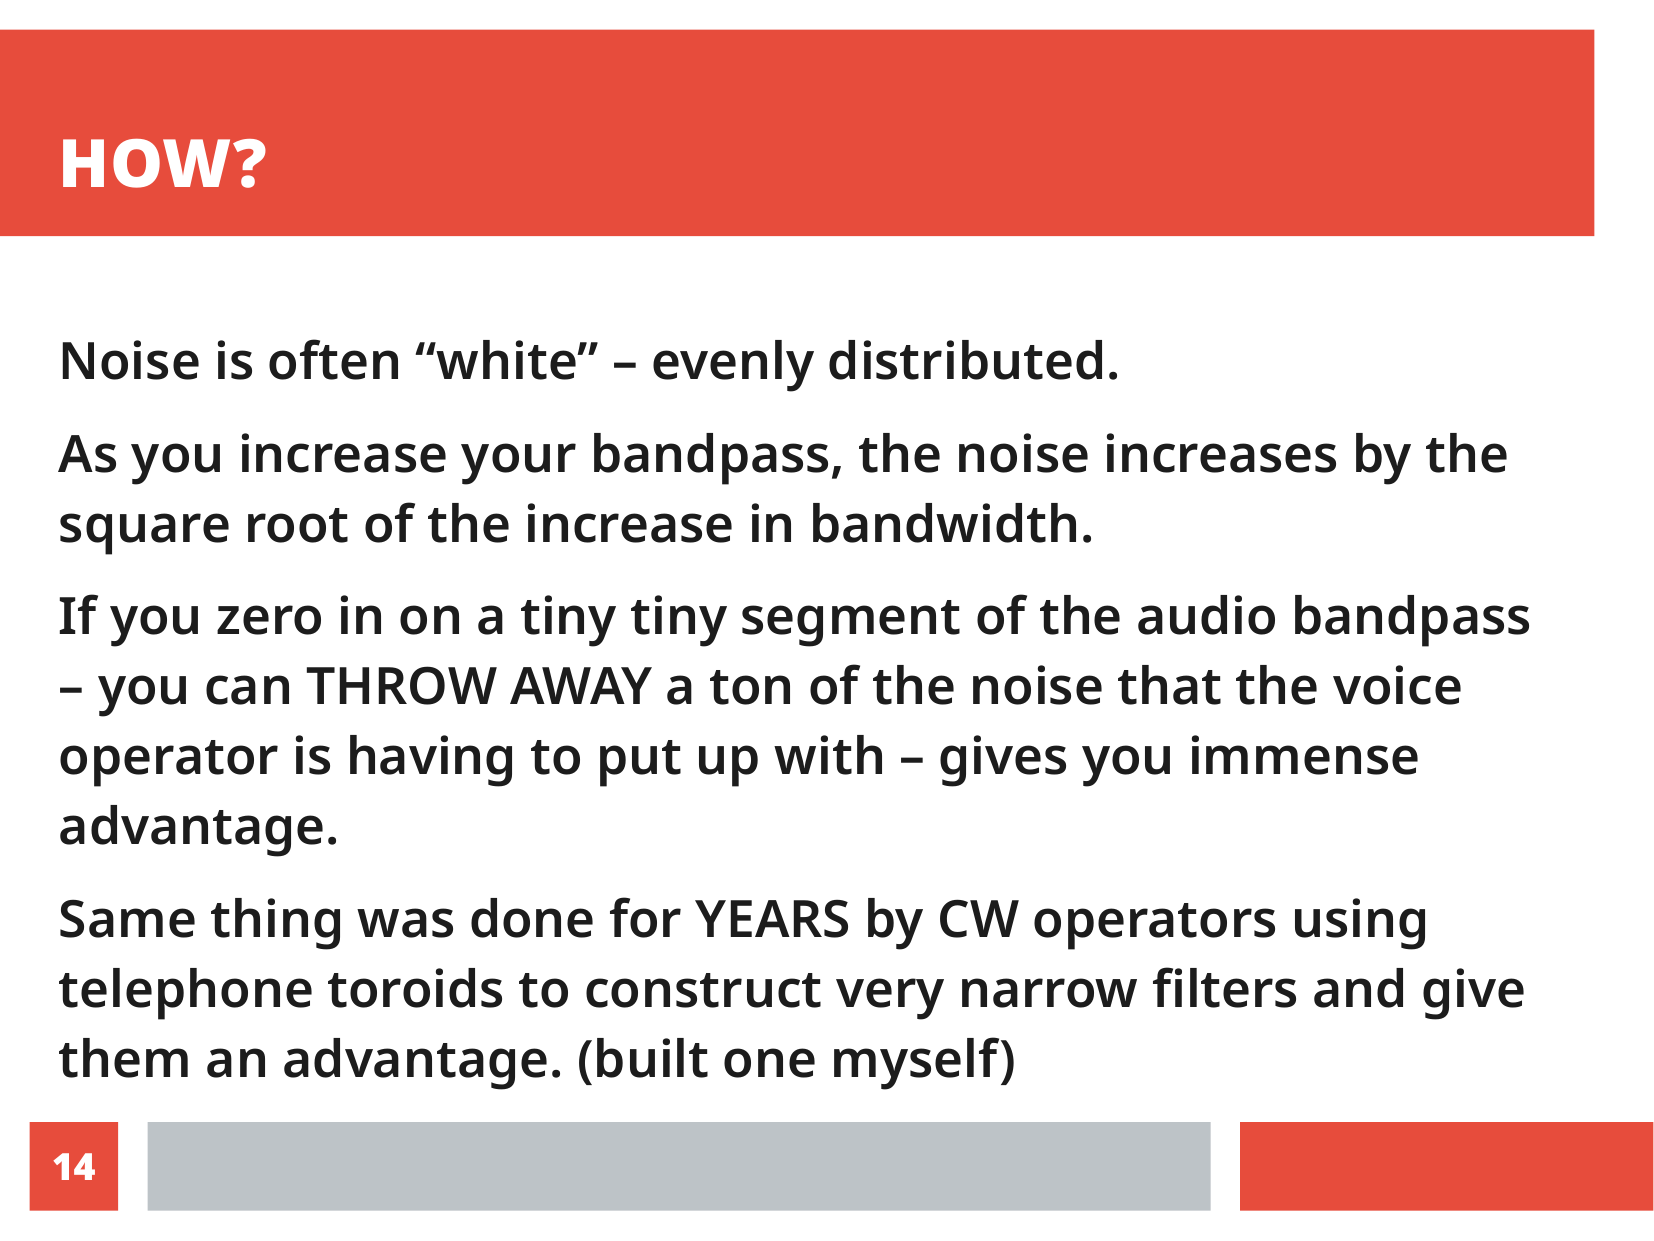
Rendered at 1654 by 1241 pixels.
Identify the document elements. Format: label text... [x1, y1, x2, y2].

title HOW? [59, 59, 1595, 207]
list Noise is often “white” – evenly distributed. As you increase your bandpass, the noise increases by the square root of the increase in bandwidth. If you zero in on a tiny tiny segment of the audio bandpass – you can THROW AWAY a ton of the noise that the voice operator is having to put up with – gives you immense advantage. Same thing was done for YEARS by CW operators using telephone toroids to construct very narrow filters and give them an advantage. (built one myself) [59, 324, 1565, 1093]
